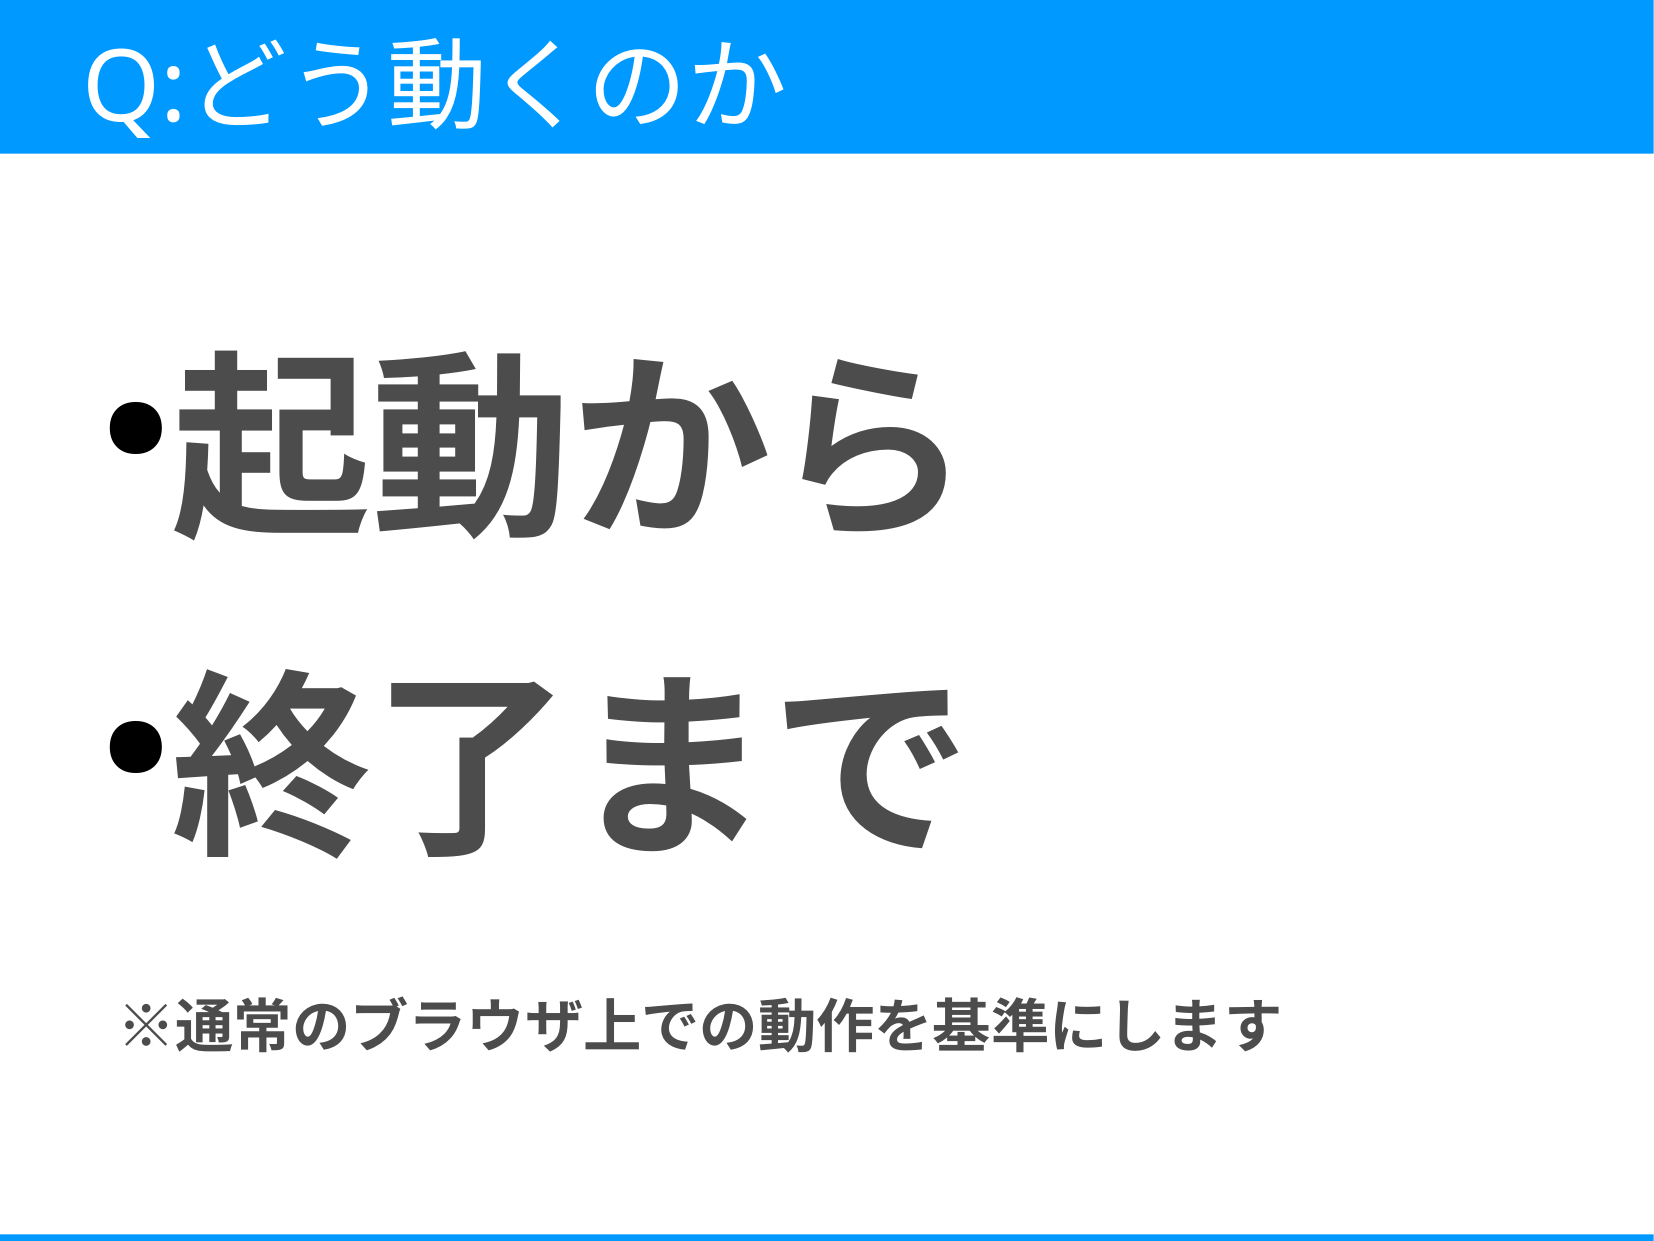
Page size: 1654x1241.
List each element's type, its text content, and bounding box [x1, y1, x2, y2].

text_box ※通常のブラウザ上での動作を基準にします [102, 972, 1298, 1074]
list 起動から 終了まで [82, 288, 1571, 1008]
title Q:どう動くのか [82, 3, 1571, 153]
